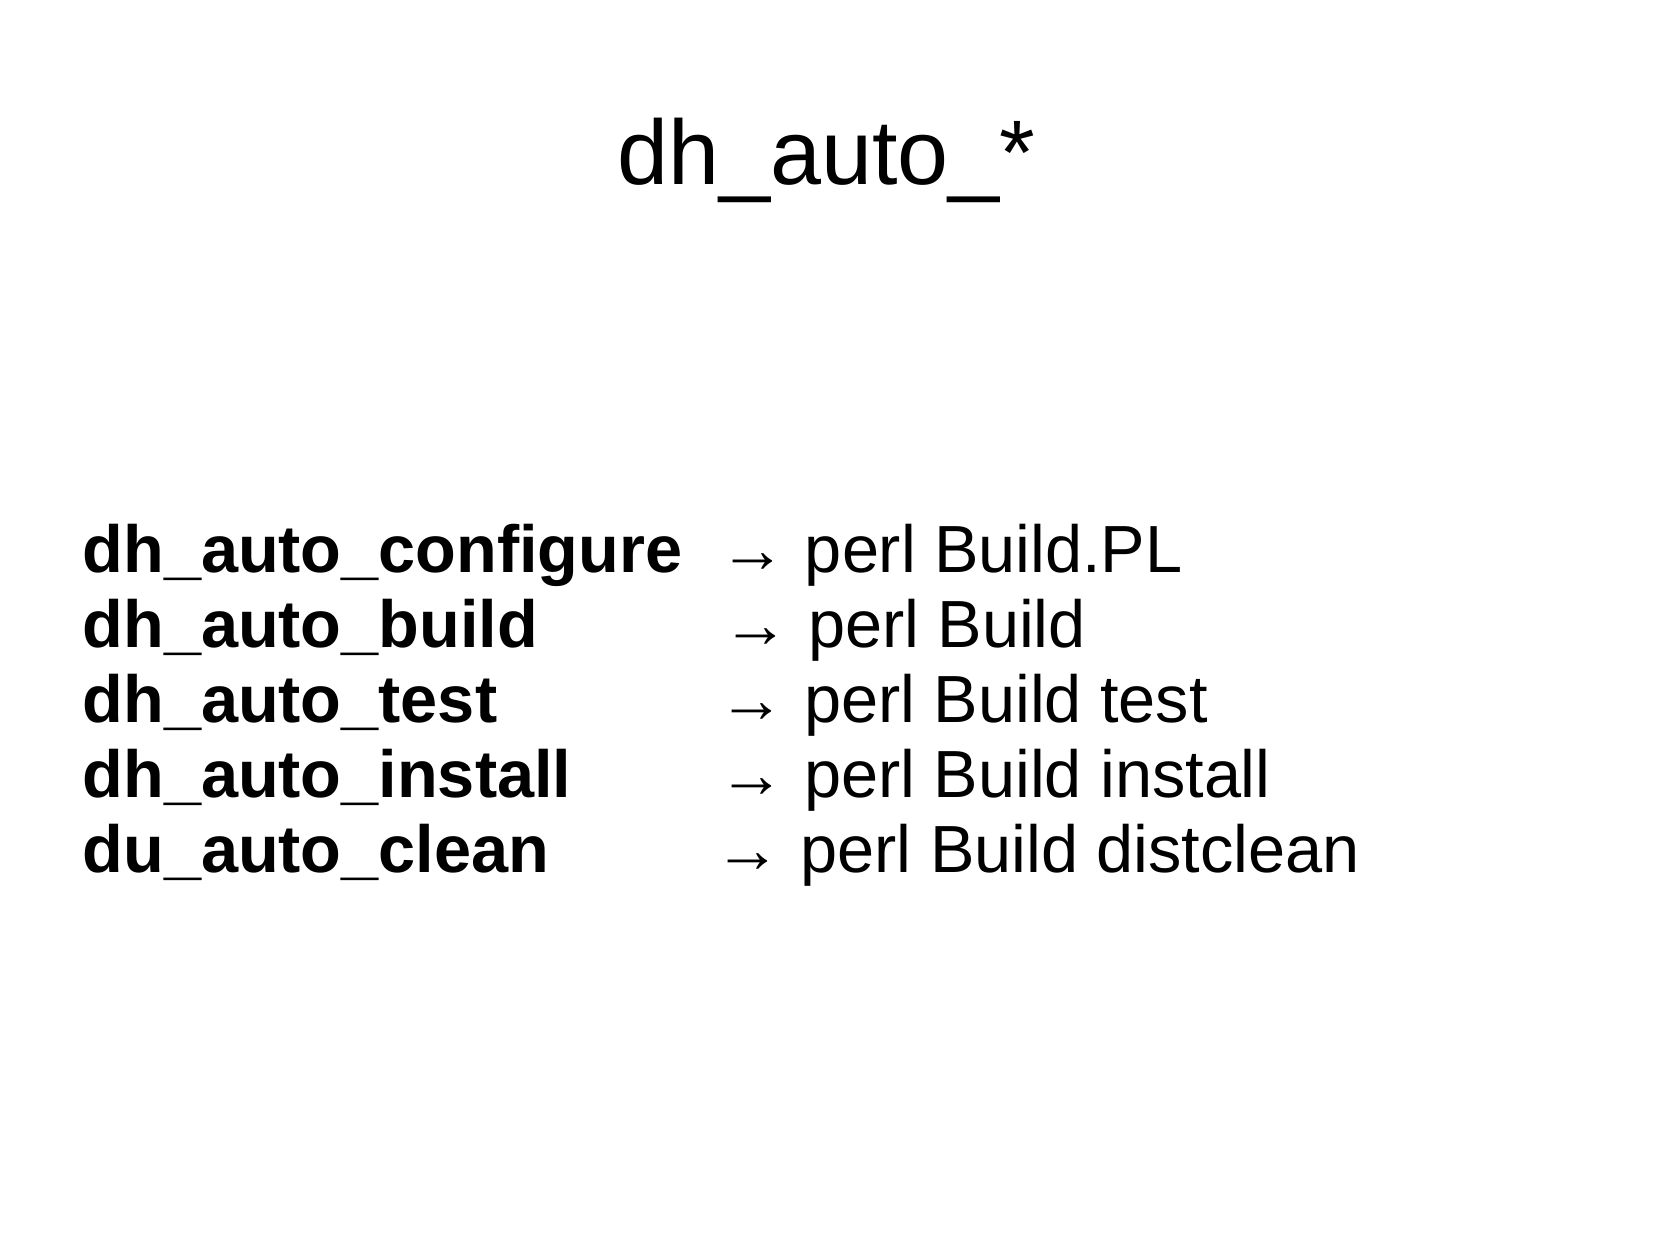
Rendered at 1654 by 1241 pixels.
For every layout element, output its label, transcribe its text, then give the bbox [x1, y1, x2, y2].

title dh_auto_* [82, 56, 1571, 250]
subtitle dh_auto_configure → perl Build.PL dh_auto_build → perl Build dh_auto_test → perl Build test dh_auto_install → perl Build install du_auto_clean → perl Build distclean [82, 297, 1571, 1102]
